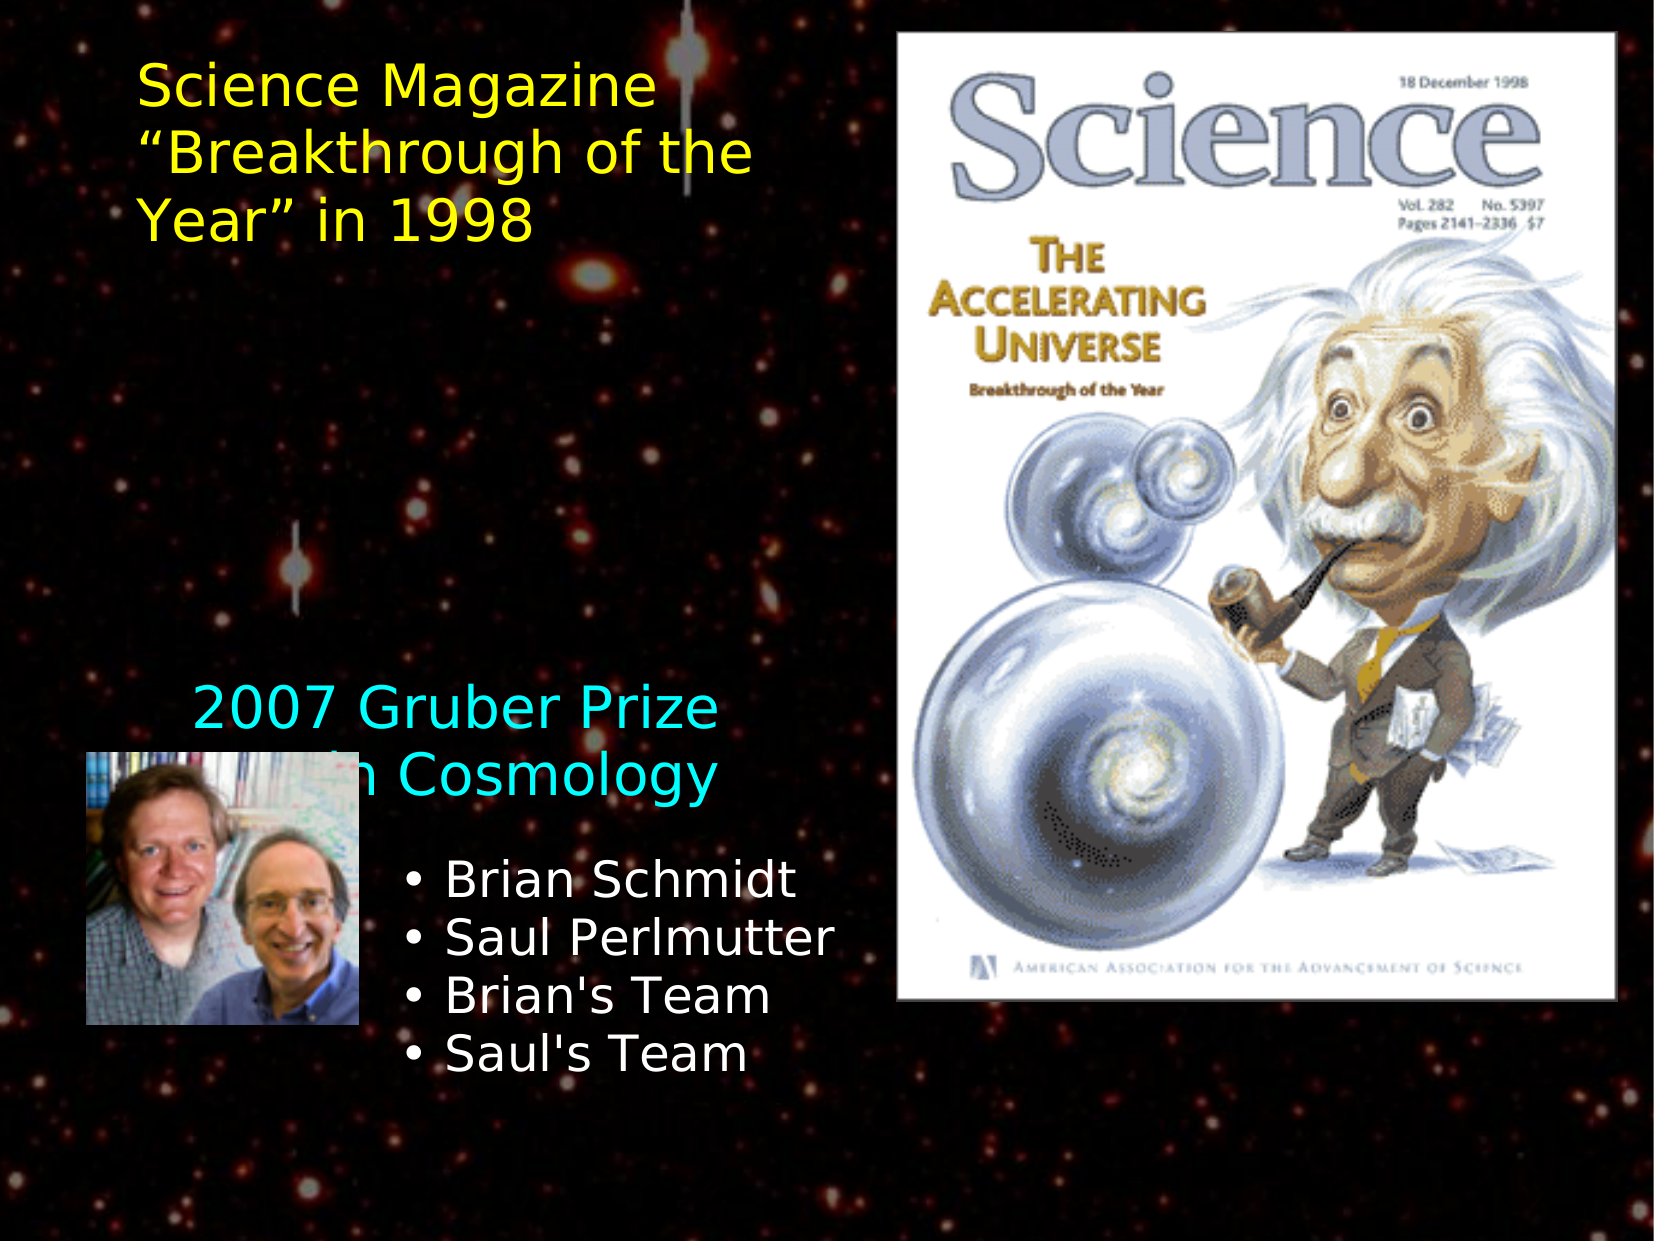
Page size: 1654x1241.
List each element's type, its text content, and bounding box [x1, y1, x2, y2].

text_box 2007 Gruber Prize in Cosmology [190, 674, 790, 810]
text_box • Brian Schmidt • Saul Perlmutter • Brian's Team • Saul's Team [399, 850, 883, 1084]
text_box Science Magazine “Breakthrough of the Year” in 1998 [136, 52, 874, 256]
picture [0, 0, 1654, 1241]
